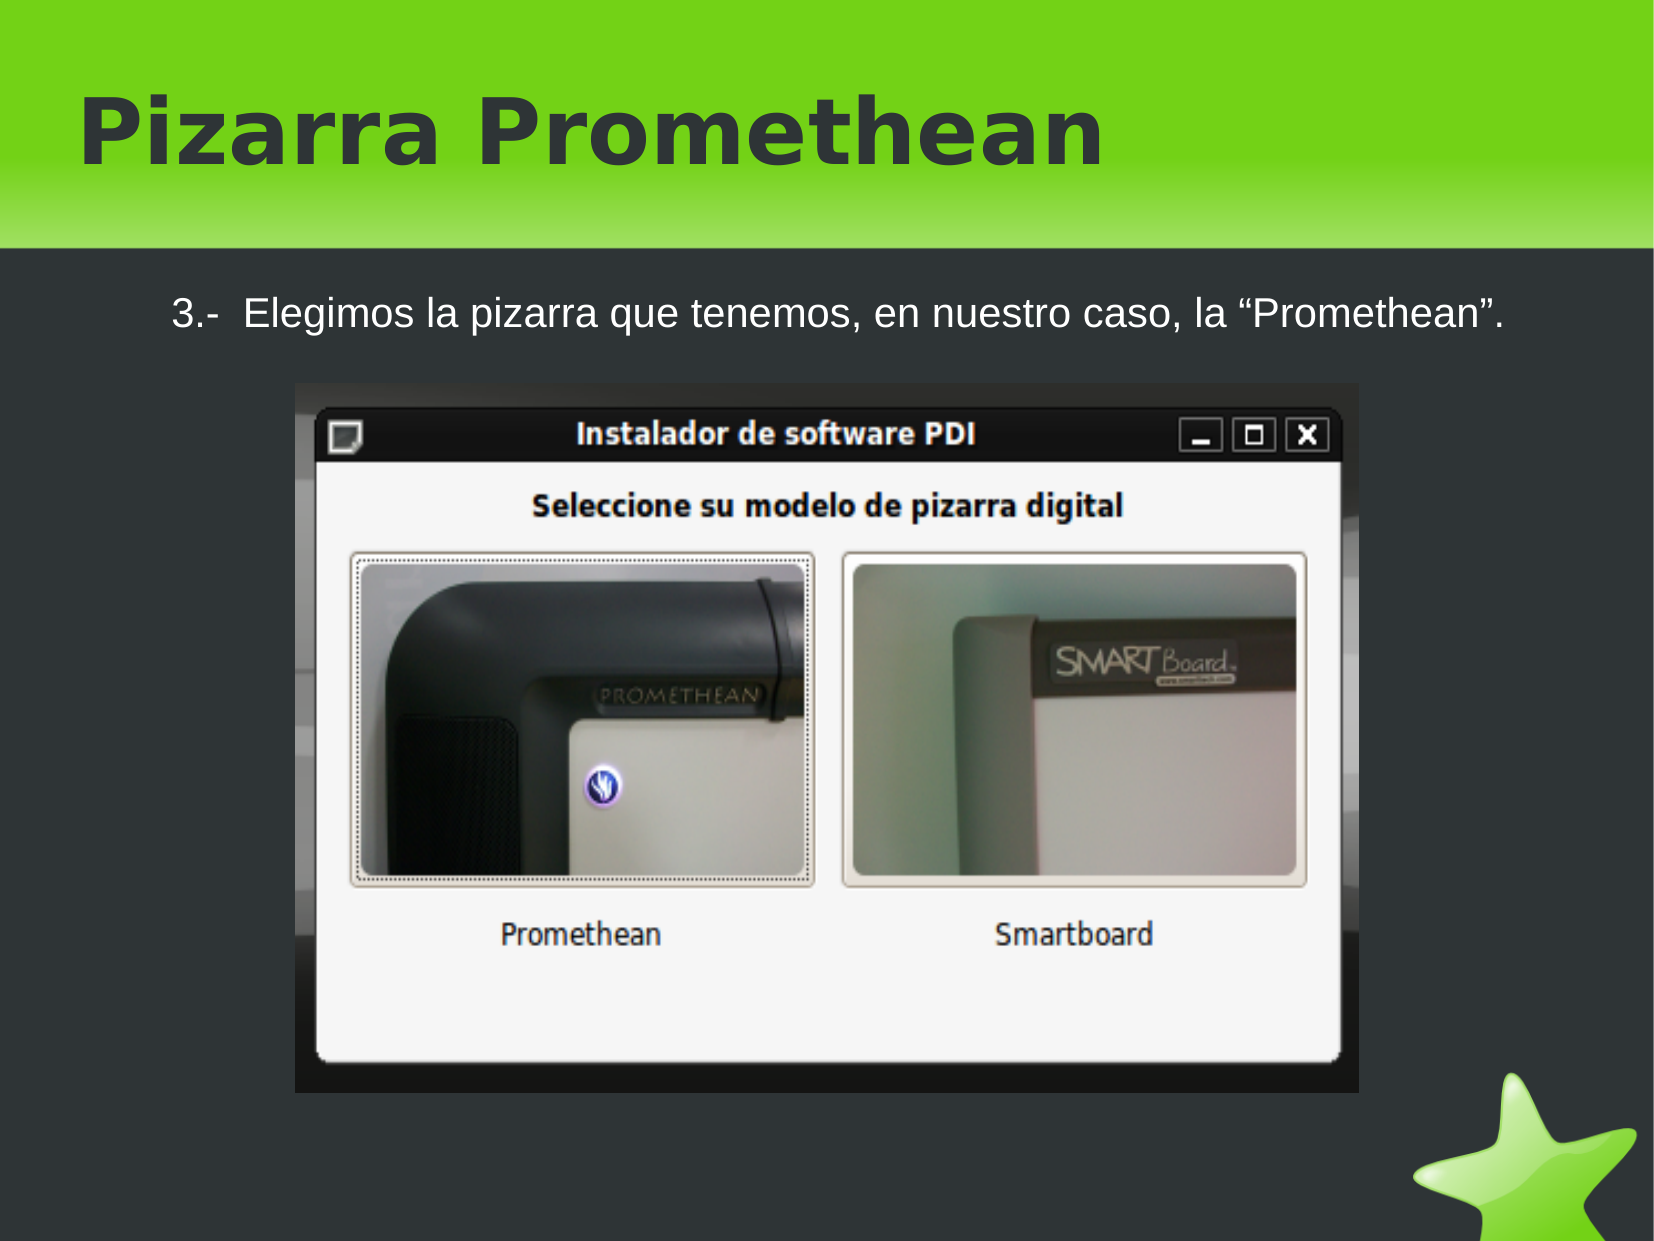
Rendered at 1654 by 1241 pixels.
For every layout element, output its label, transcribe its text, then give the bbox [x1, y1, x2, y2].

picture [0, 0, 1654, 1241]
title Pizarra Promethean [76, 36, 1565, 229]
list 3.- Elegimos la pizarra que tenemos, en nuestro caso, la “Promethean”. [82, 290, 1571, 1094]
